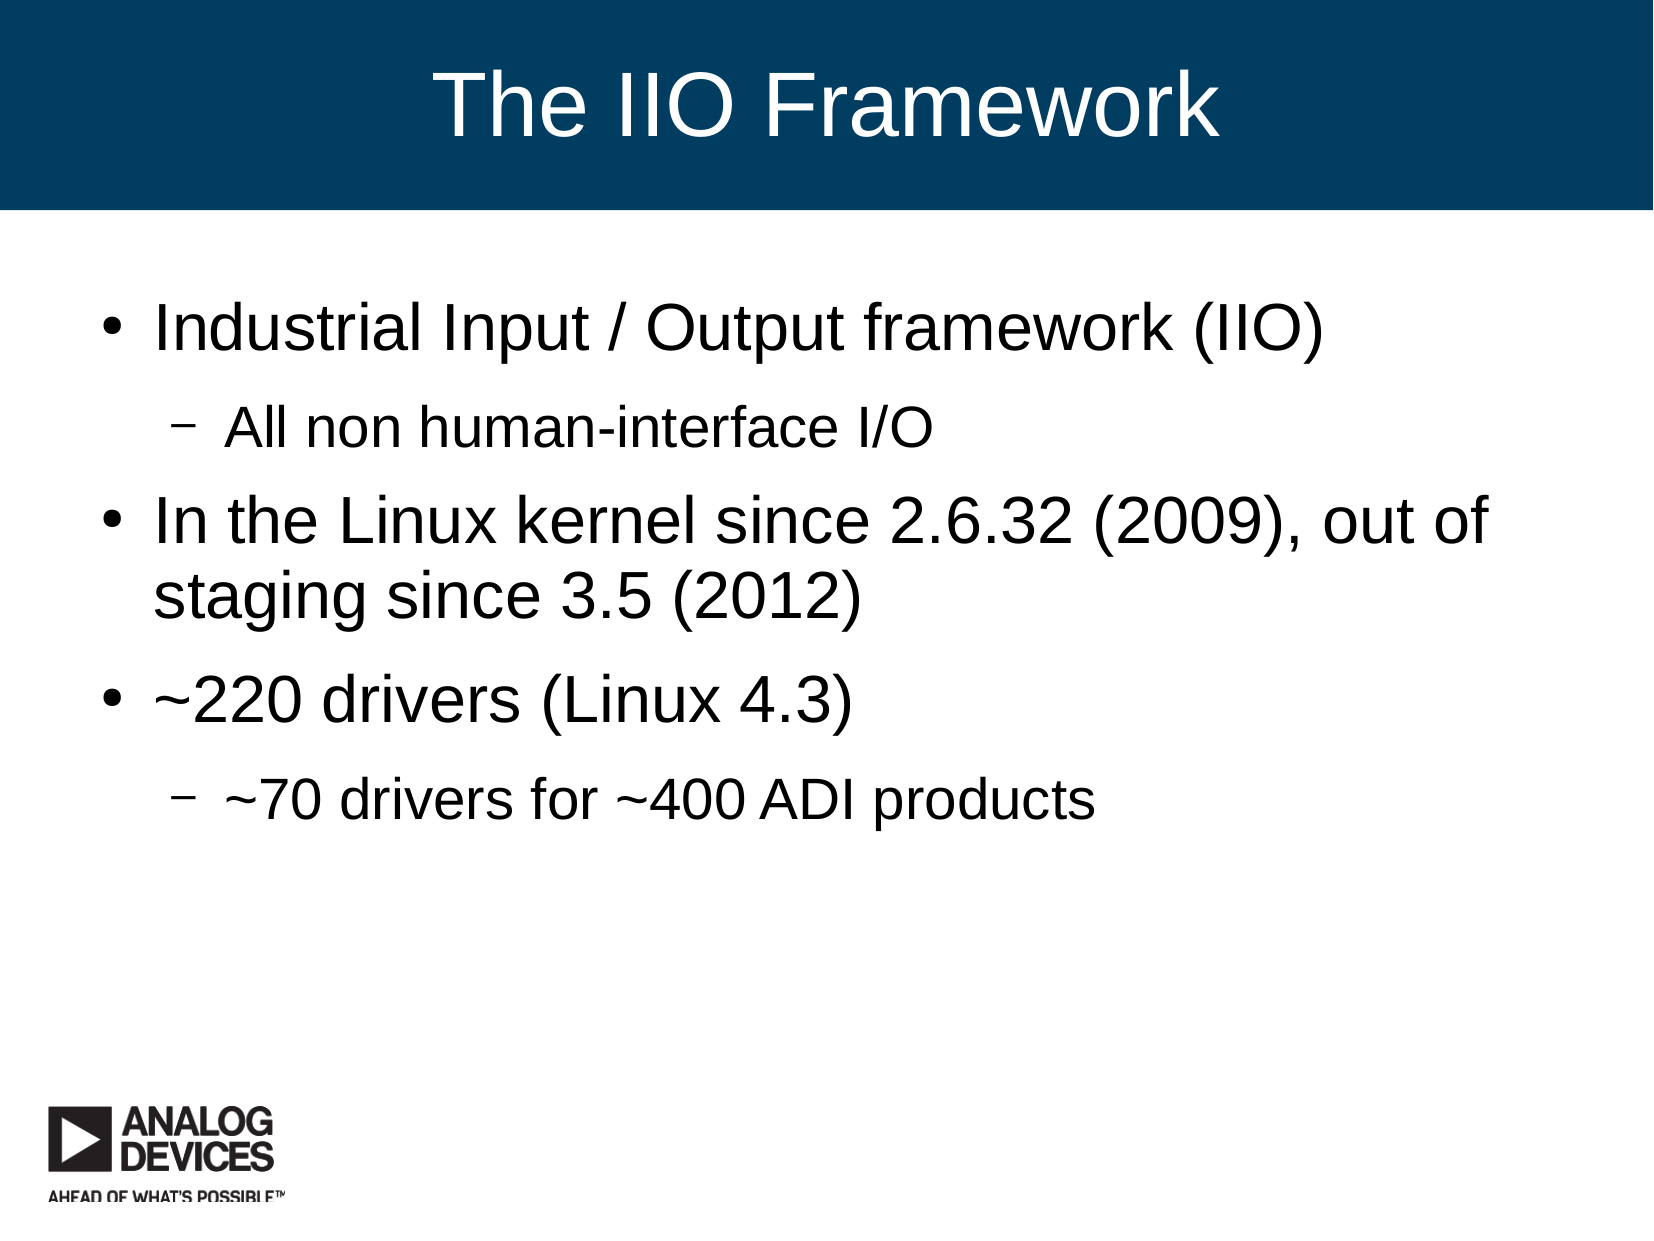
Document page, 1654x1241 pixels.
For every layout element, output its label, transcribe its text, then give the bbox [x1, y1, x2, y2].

list Industrial Input / Output framework (IIO) All non human-interface I/O In the Linux kernel since 2.6.32 (2009), out of staging since 3.5 (2012) ~220 drivers (Linux 4.3) ~70 drivers for ~400 ADI products [82, 290, 1538, 1010]
title The IIO Framework [0, 0, 1653, 211]
